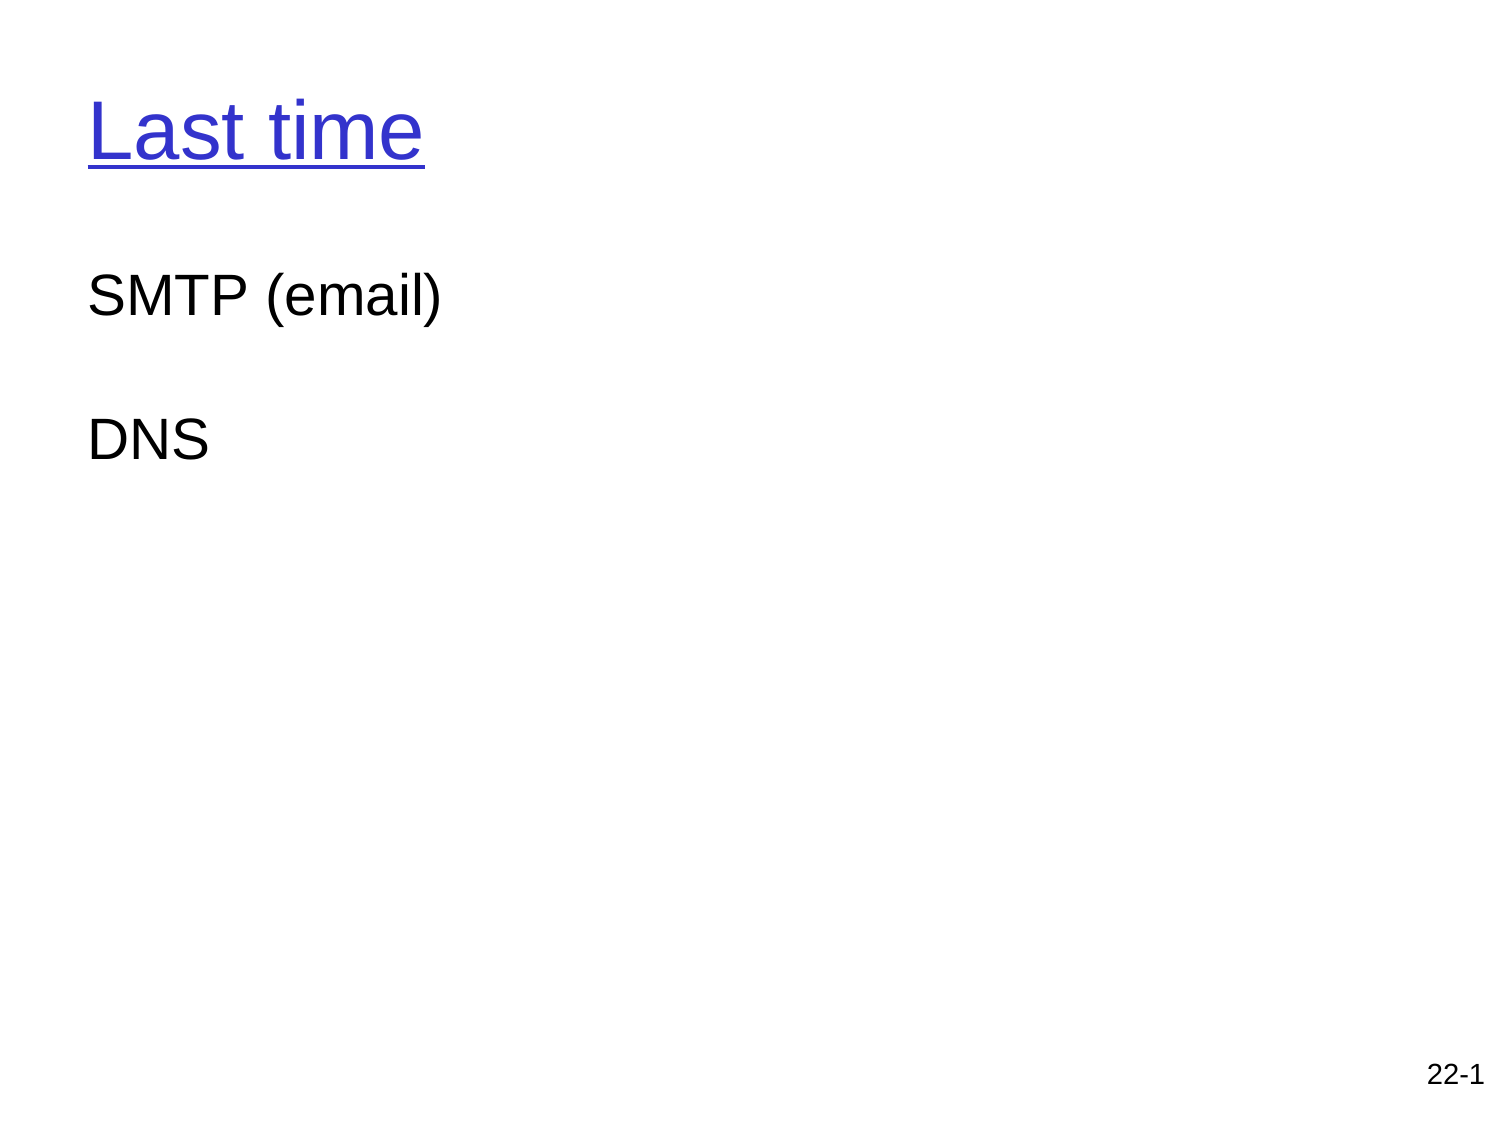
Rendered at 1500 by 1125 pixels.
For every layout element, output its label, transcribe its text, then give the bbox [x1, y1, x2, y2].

title Last time [87, 23, 1363, 239]
list SMTP (email) DNS [87, 262, 1363, 1026]
